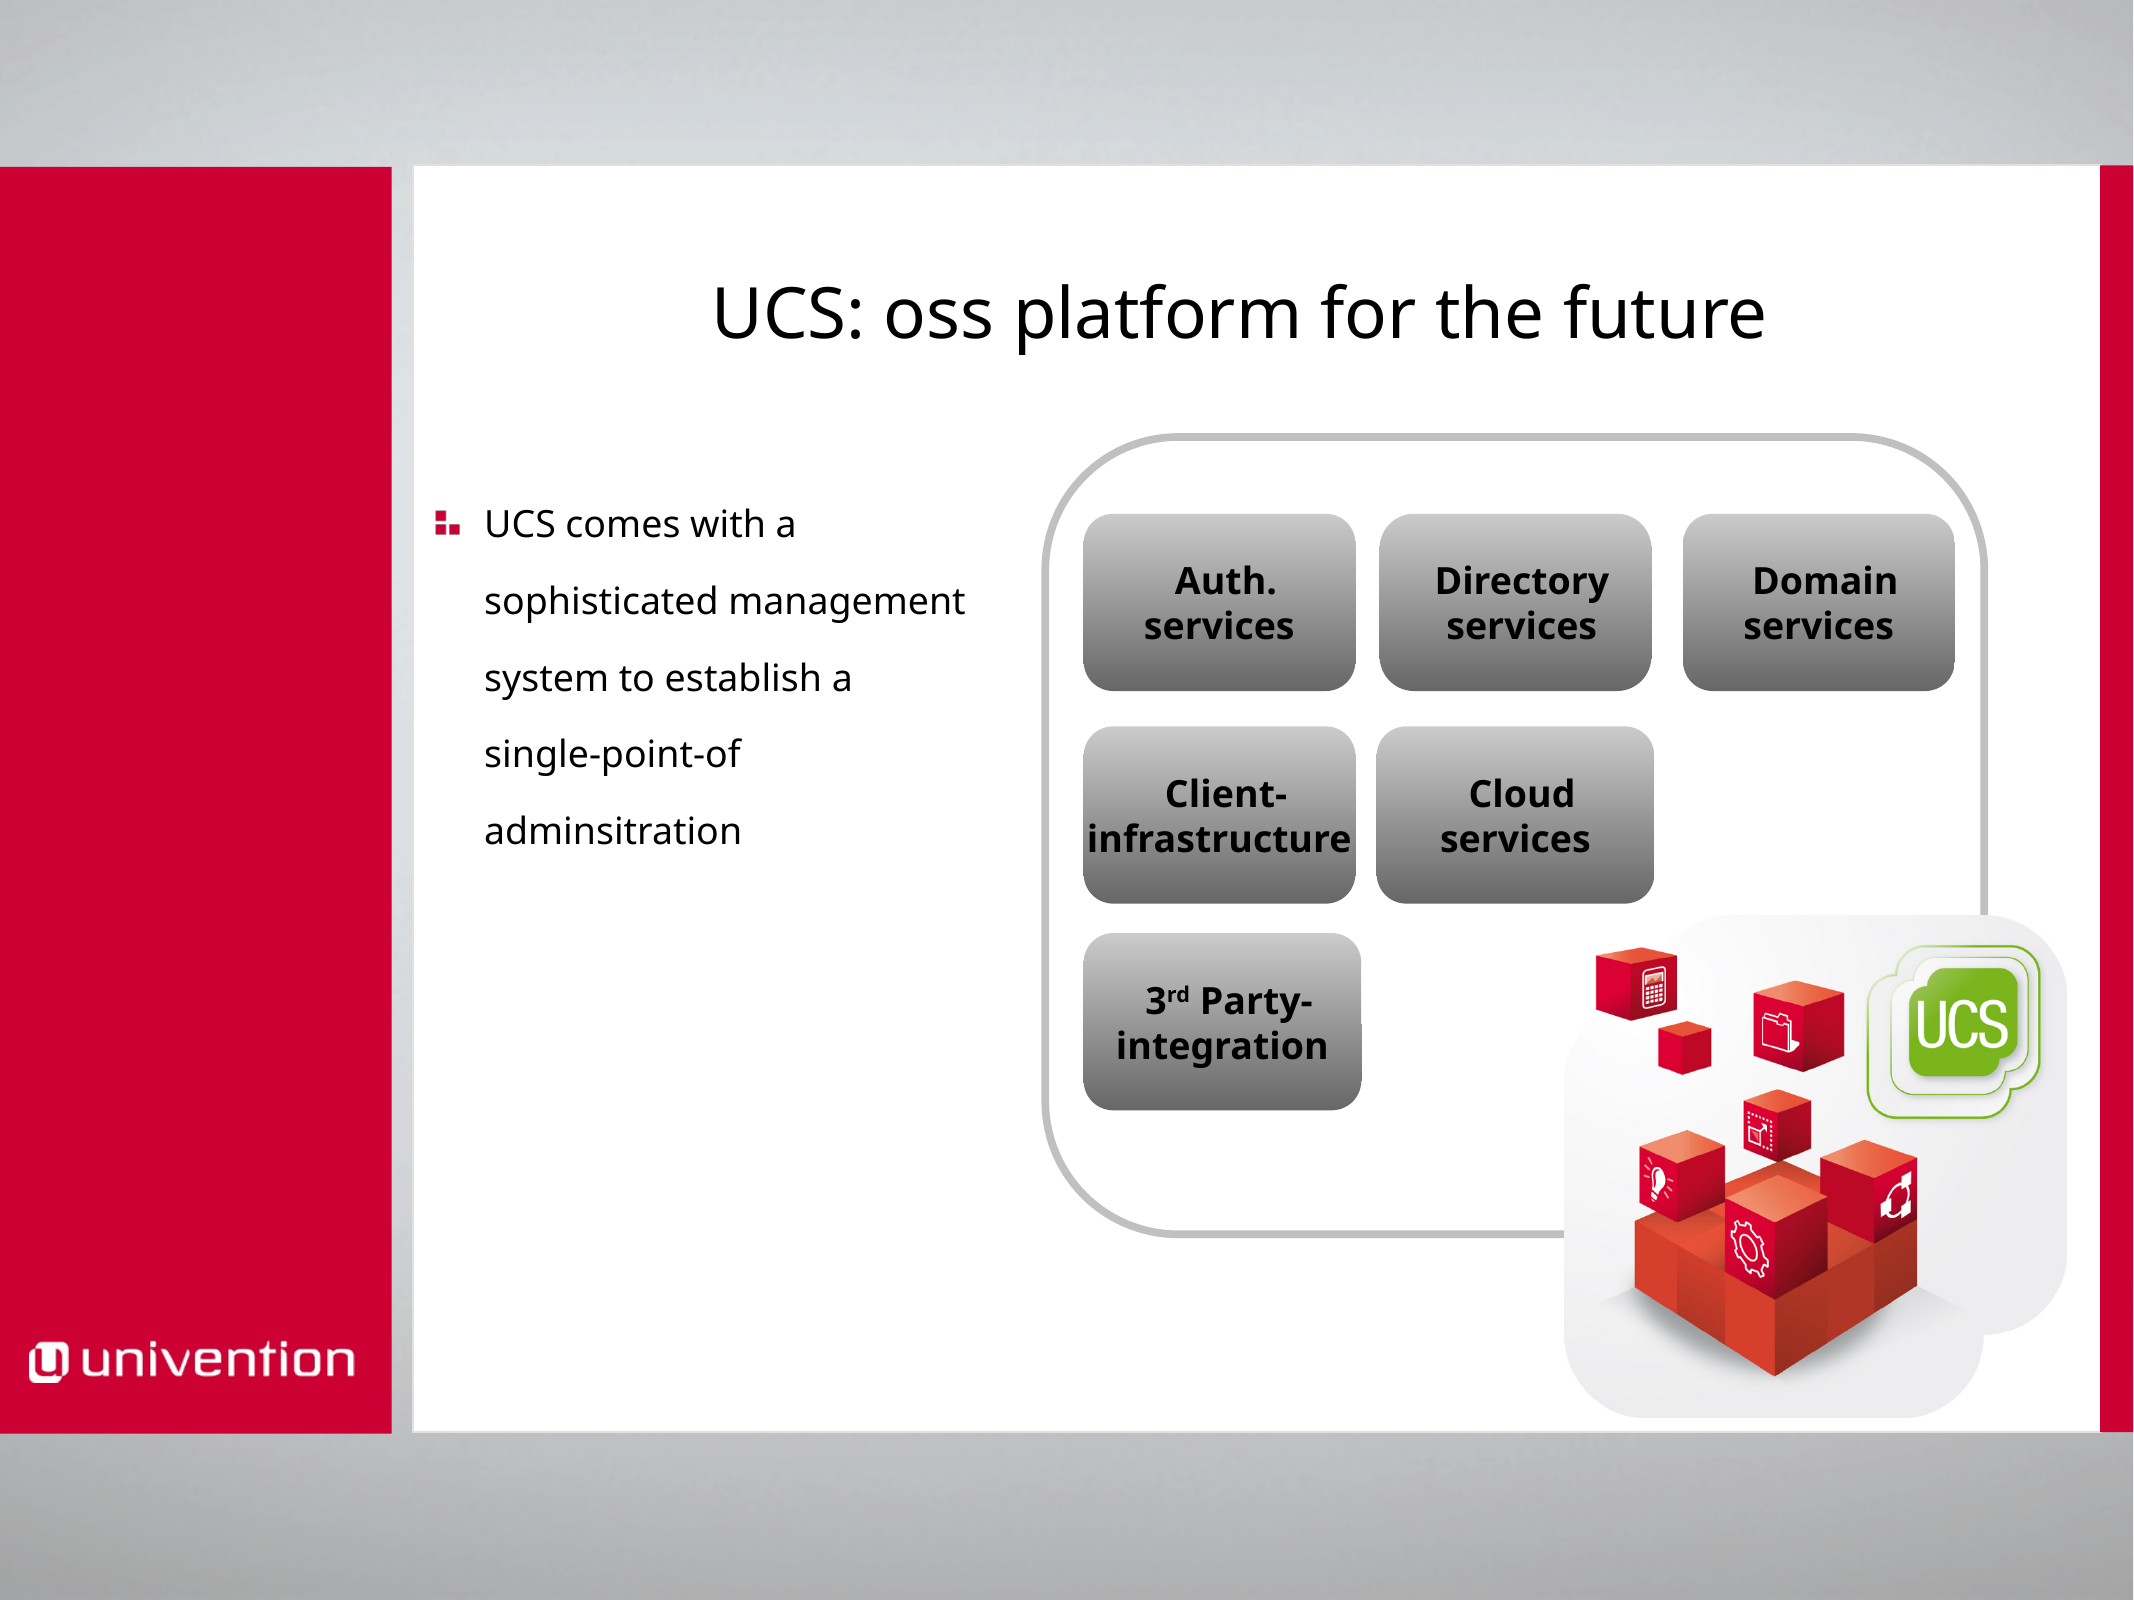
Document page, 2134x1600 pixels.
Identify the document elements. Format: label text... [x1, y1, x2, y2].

picture [0, 0, 2134, 1600]
picture [29, 1340, 355, 1383]
picture [1564, 915, 2067, 1418]
list UCS comes with a sophisticated management system to establish a single-point-of adminsitration [413, 472, 975, 798]
text_box Cloud services [1376, 726, 1655, 904]
text_box Client- infrastructure [1083, 726, 1356, 904]
text_box Directory services [1379, 513, 1652, 692]
text_box Auth. services [1083, 513, 1356, 692]
text_box 3rd Party- integration [1083, 933, 1362, 1111]
title UCS: oss platform for the future [472, 236, 2008, 384]
text_box Domain services [1683, 513, 1955, 692]
